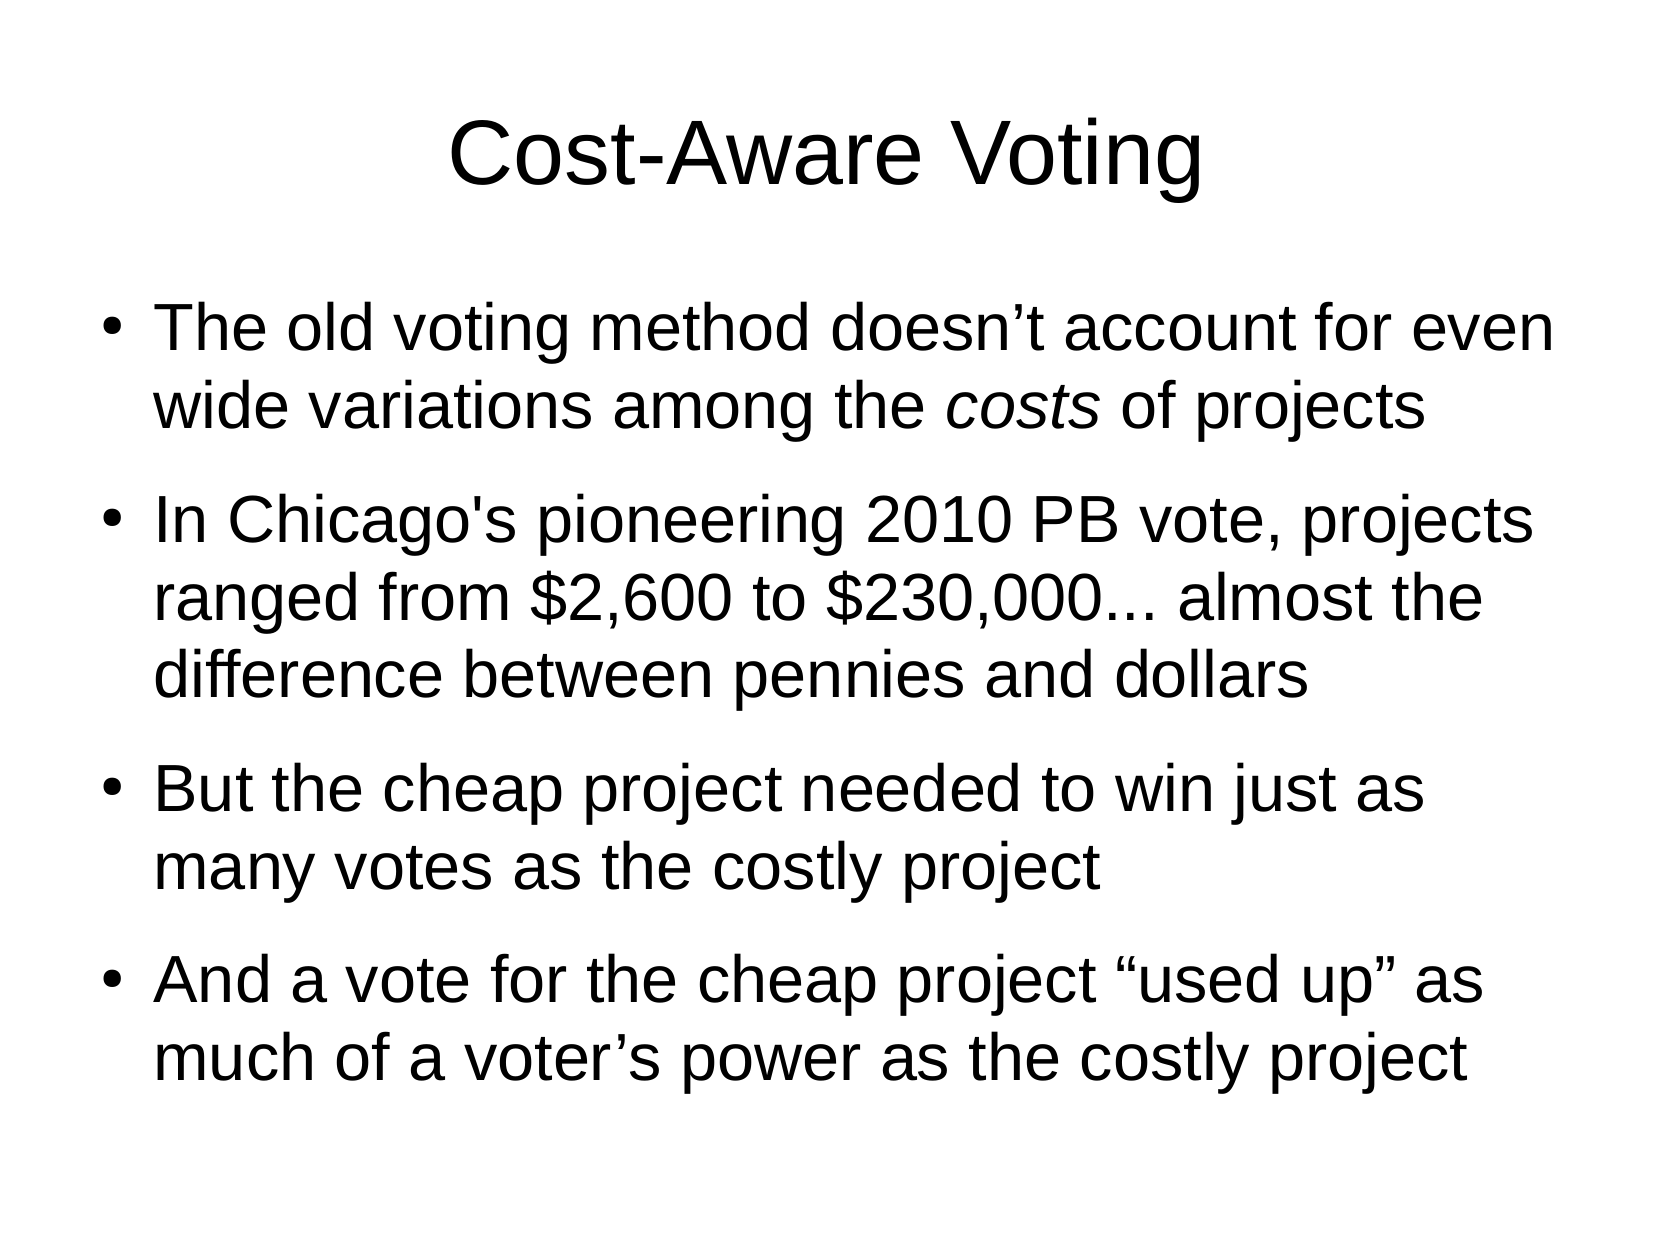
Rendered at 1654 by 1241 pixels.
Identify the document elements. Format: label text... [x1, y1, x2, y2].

title Cost-Aware Voting [82, 49, 1571, 257]
list The old voting method doesn’t account for even wide variations among the costs of projects In Chicago's pioneering 2010 PB vote, projects ranged from $2,600 to $230,000... almost the difference between pennies and dollars But the cheap project needed to win just as many votes as the costly project And a vote for the cheap project “used up” as much of a voter’s power as the costly project [82, 290, 1571, 1109]
